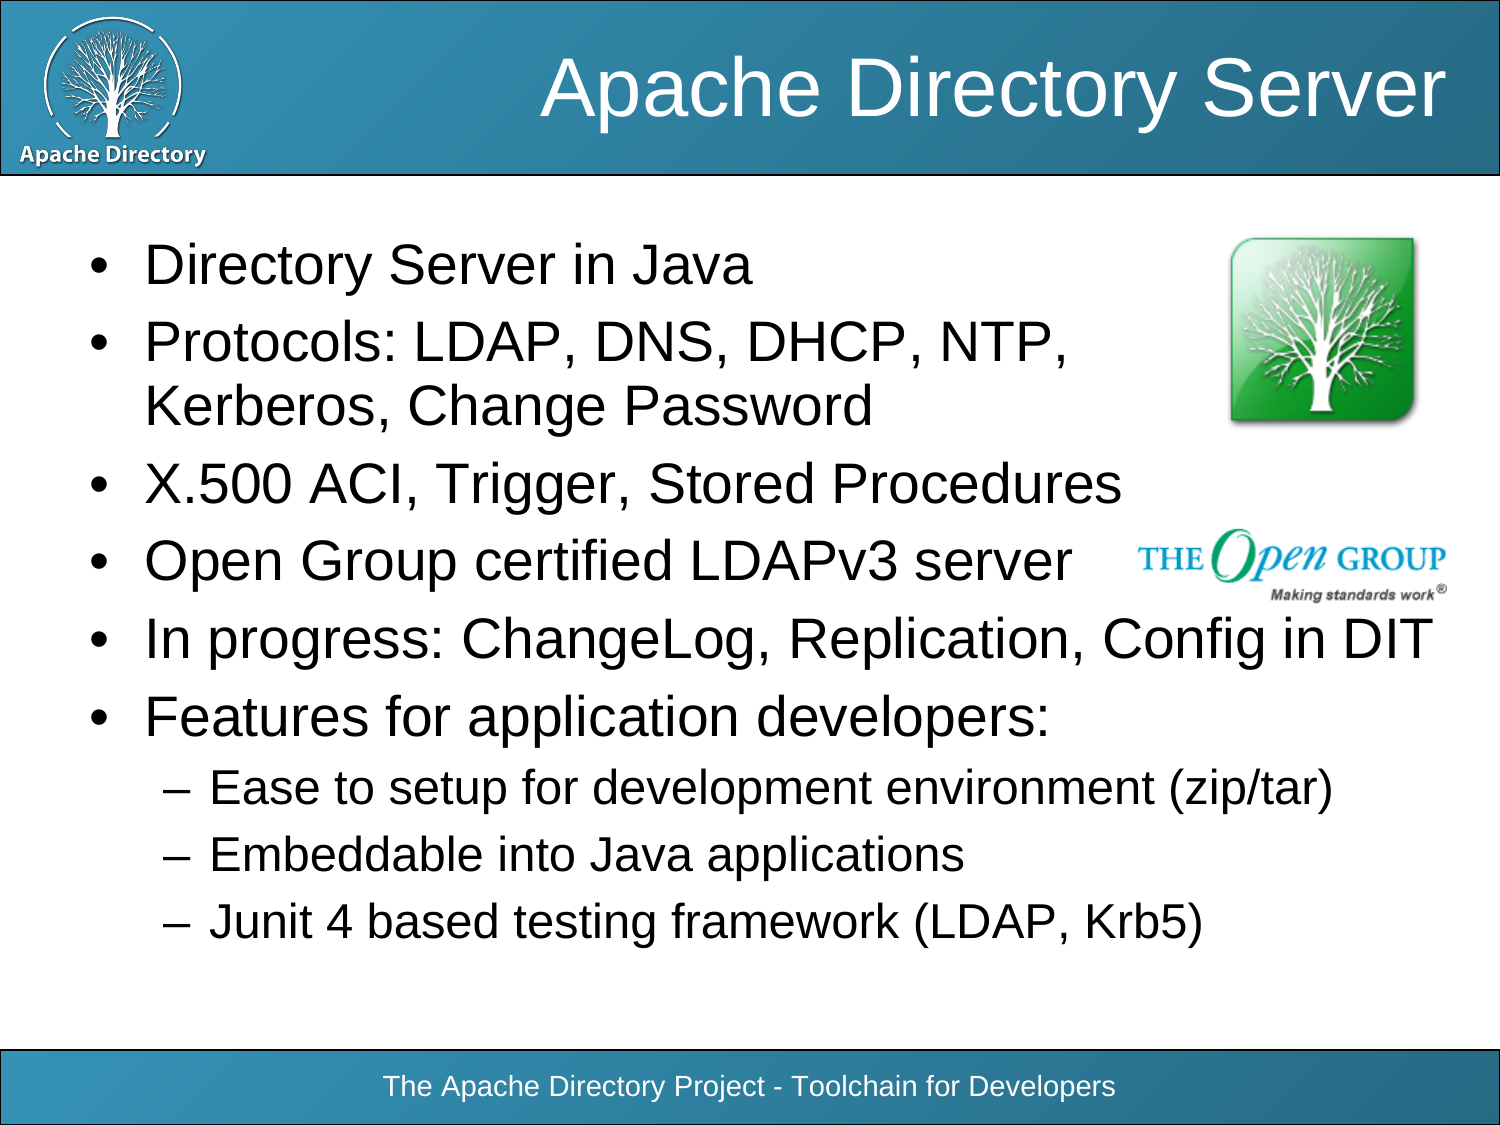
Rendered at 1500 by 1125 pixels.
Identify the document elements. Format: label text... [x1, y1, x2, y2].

list Directory Server in Java Protocols: LDAP, DNS, DHCP, NTP, Kerberos, Change Password X.500 ACI, Trigger, Stored Procedures Open Group certified LDAPv3 server In progress: ChangeLog, Replication, Config in DIT Features for application developers: Ease to setup for development environment (zip/tar) Embeddable into Java applications Junit 4 based testing framework (LDAP, Krb5) [75, 224, 1477, 1013]
picture [12, 12, 213, 173]
title Apache Directory Server [237, 12, 1463, 163]
